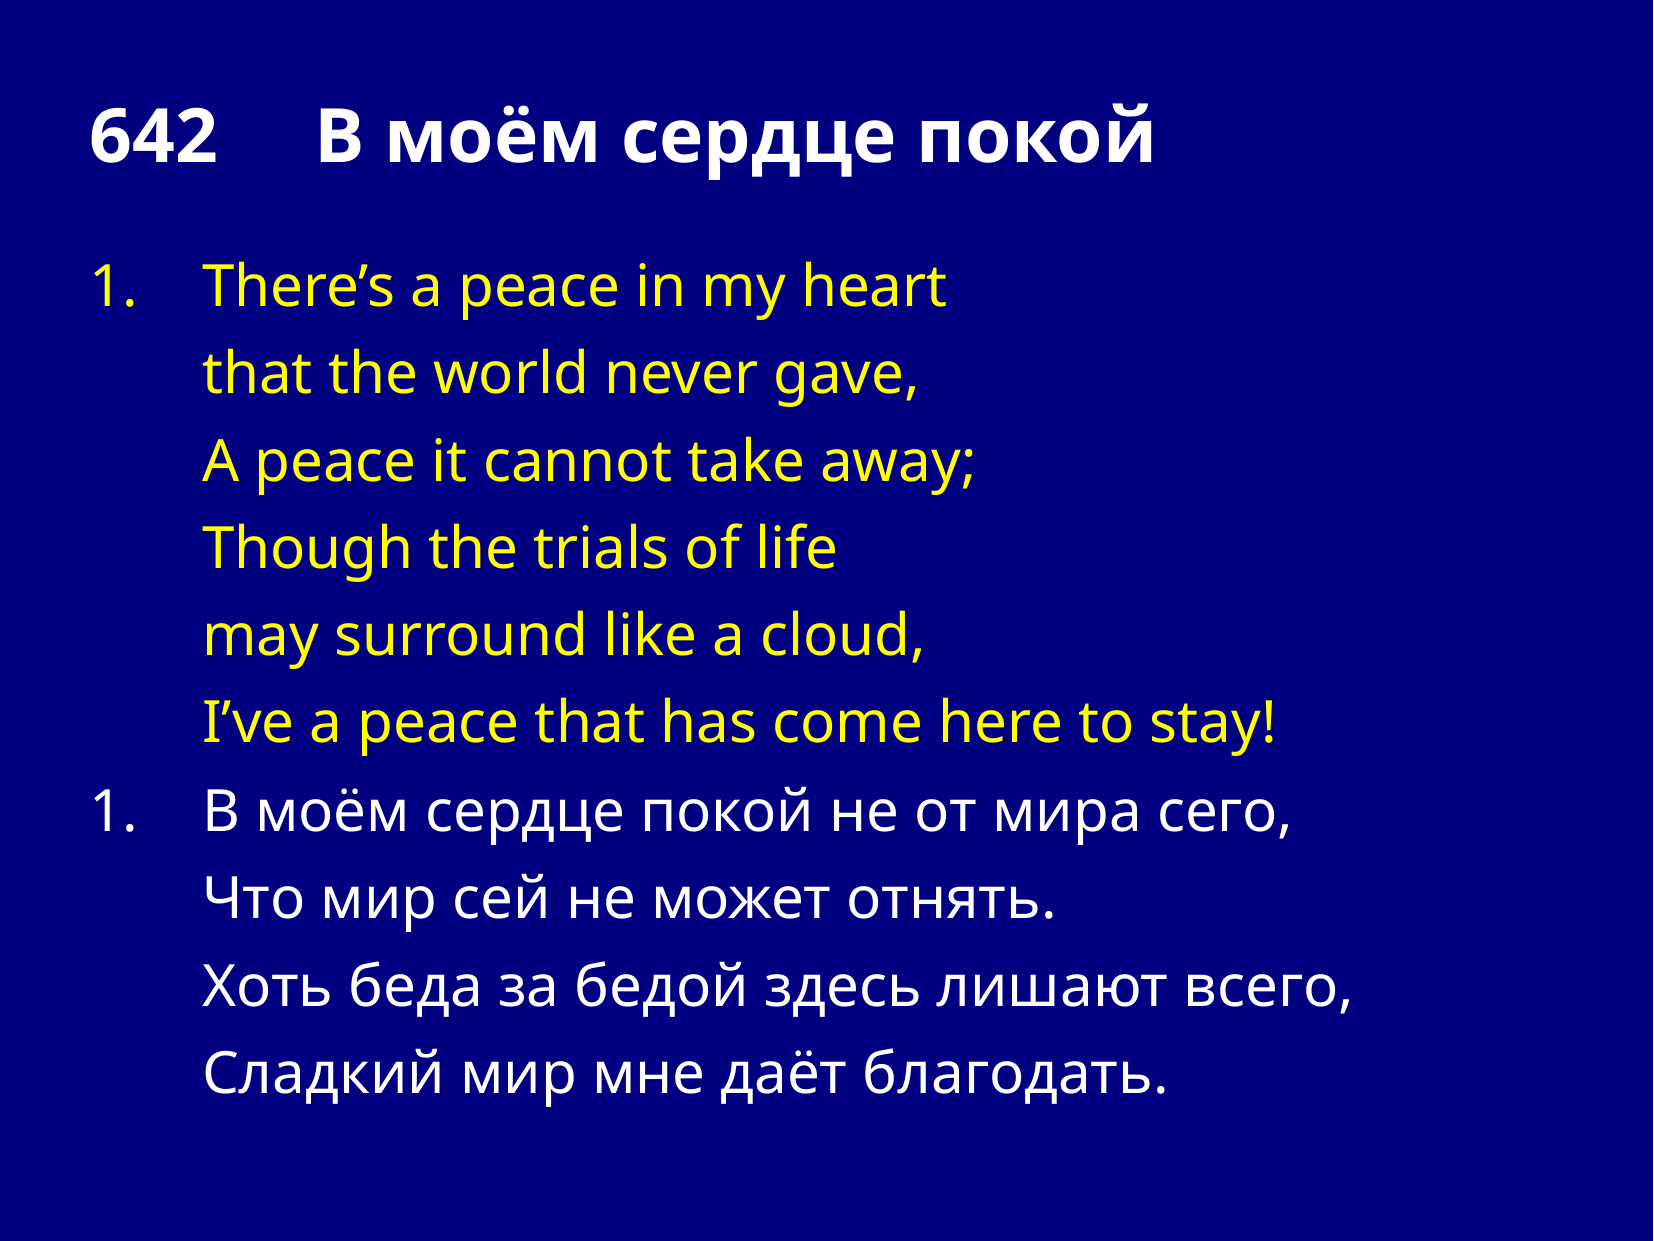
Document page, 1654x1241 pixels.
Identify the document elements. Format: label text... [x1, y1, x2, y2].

text_box 642 В моём сердце покой [75, 75, 1576, 188]
text_box 1. There’s a peace in my heart that the world never gave, A peace it cannot take away; Though the trials of life may surround like a cloud, I’ve a peace that has come here to stay! [75, 188, 1576, 675]
text_box 1. В моём сердце покой не от мира сего, Что мир сей не может отнять. Хоть беда за бедой здесь лишают всего, Сладкий мир мне даёт благодать. [75, 675, 1576, 1163]
